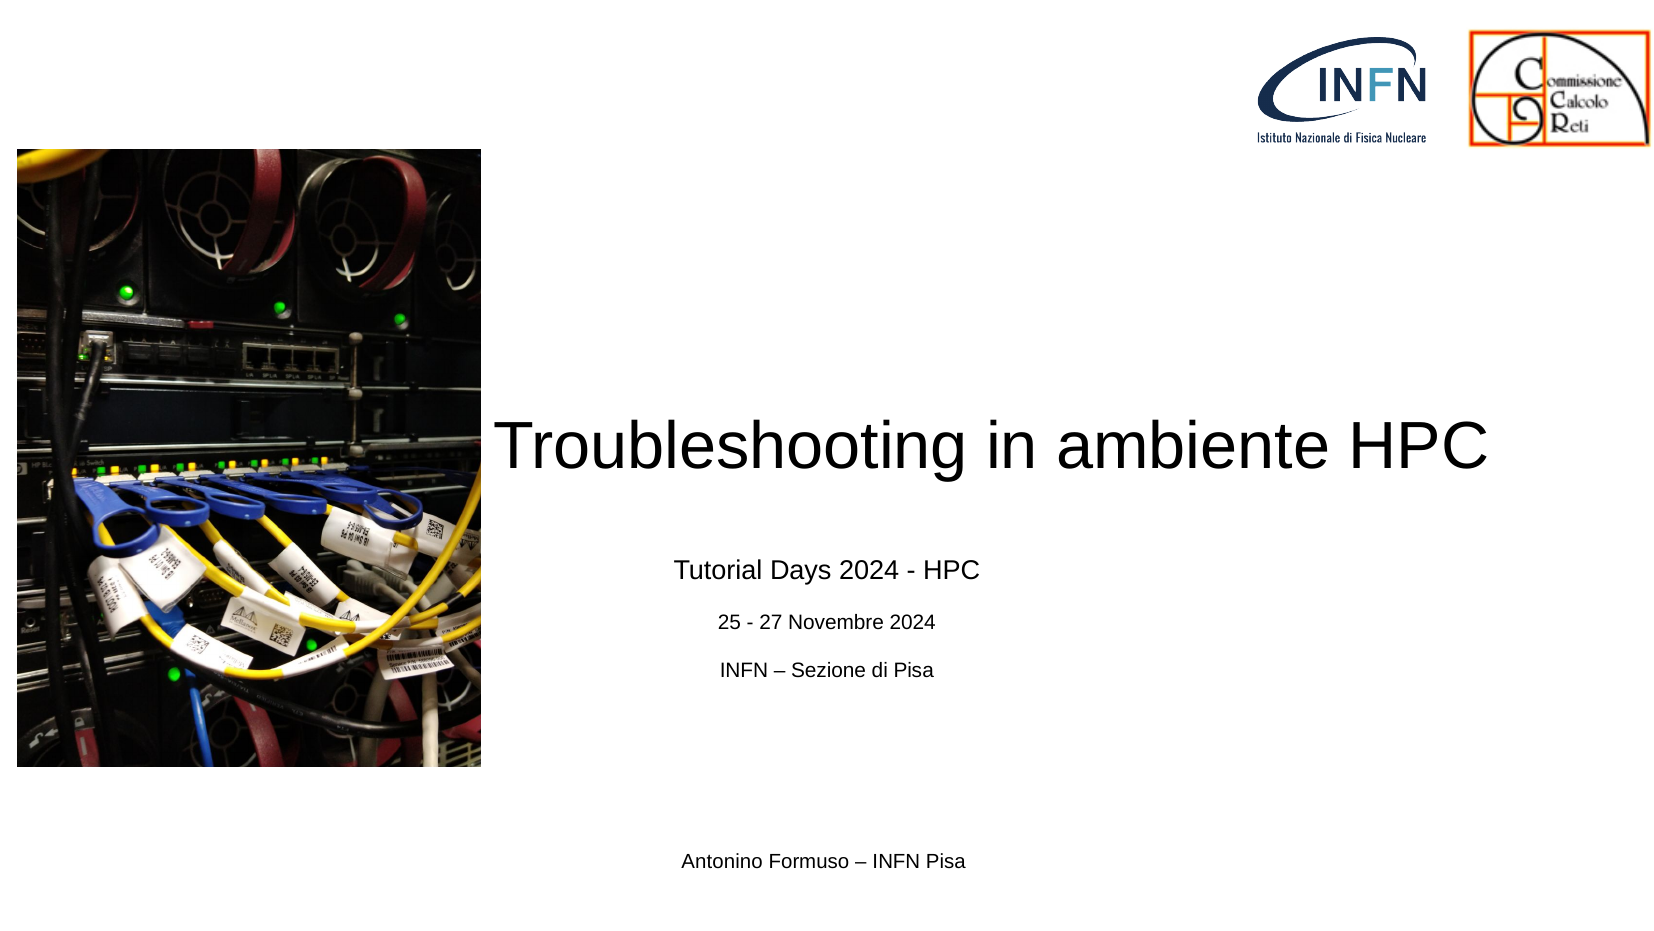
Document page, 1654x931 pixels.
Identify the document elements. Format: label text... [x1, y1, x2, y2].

picture [1466, 27, 1654, 150]
subtitle Troubleshooting in ambiente HPC [481, 175, 1571, 716]
picture [1224, 24, 1459, 162]
text_box Antonino Formuso – INFN Pisa [660, 805, 1050, 918]
picture [17, 149, 481, 767]
text_box Tutorial Days 2024 - HPC 25 - 27 Novembre 2024 INFN – Sezione di Pisa [620, 562, 1033, 675]
